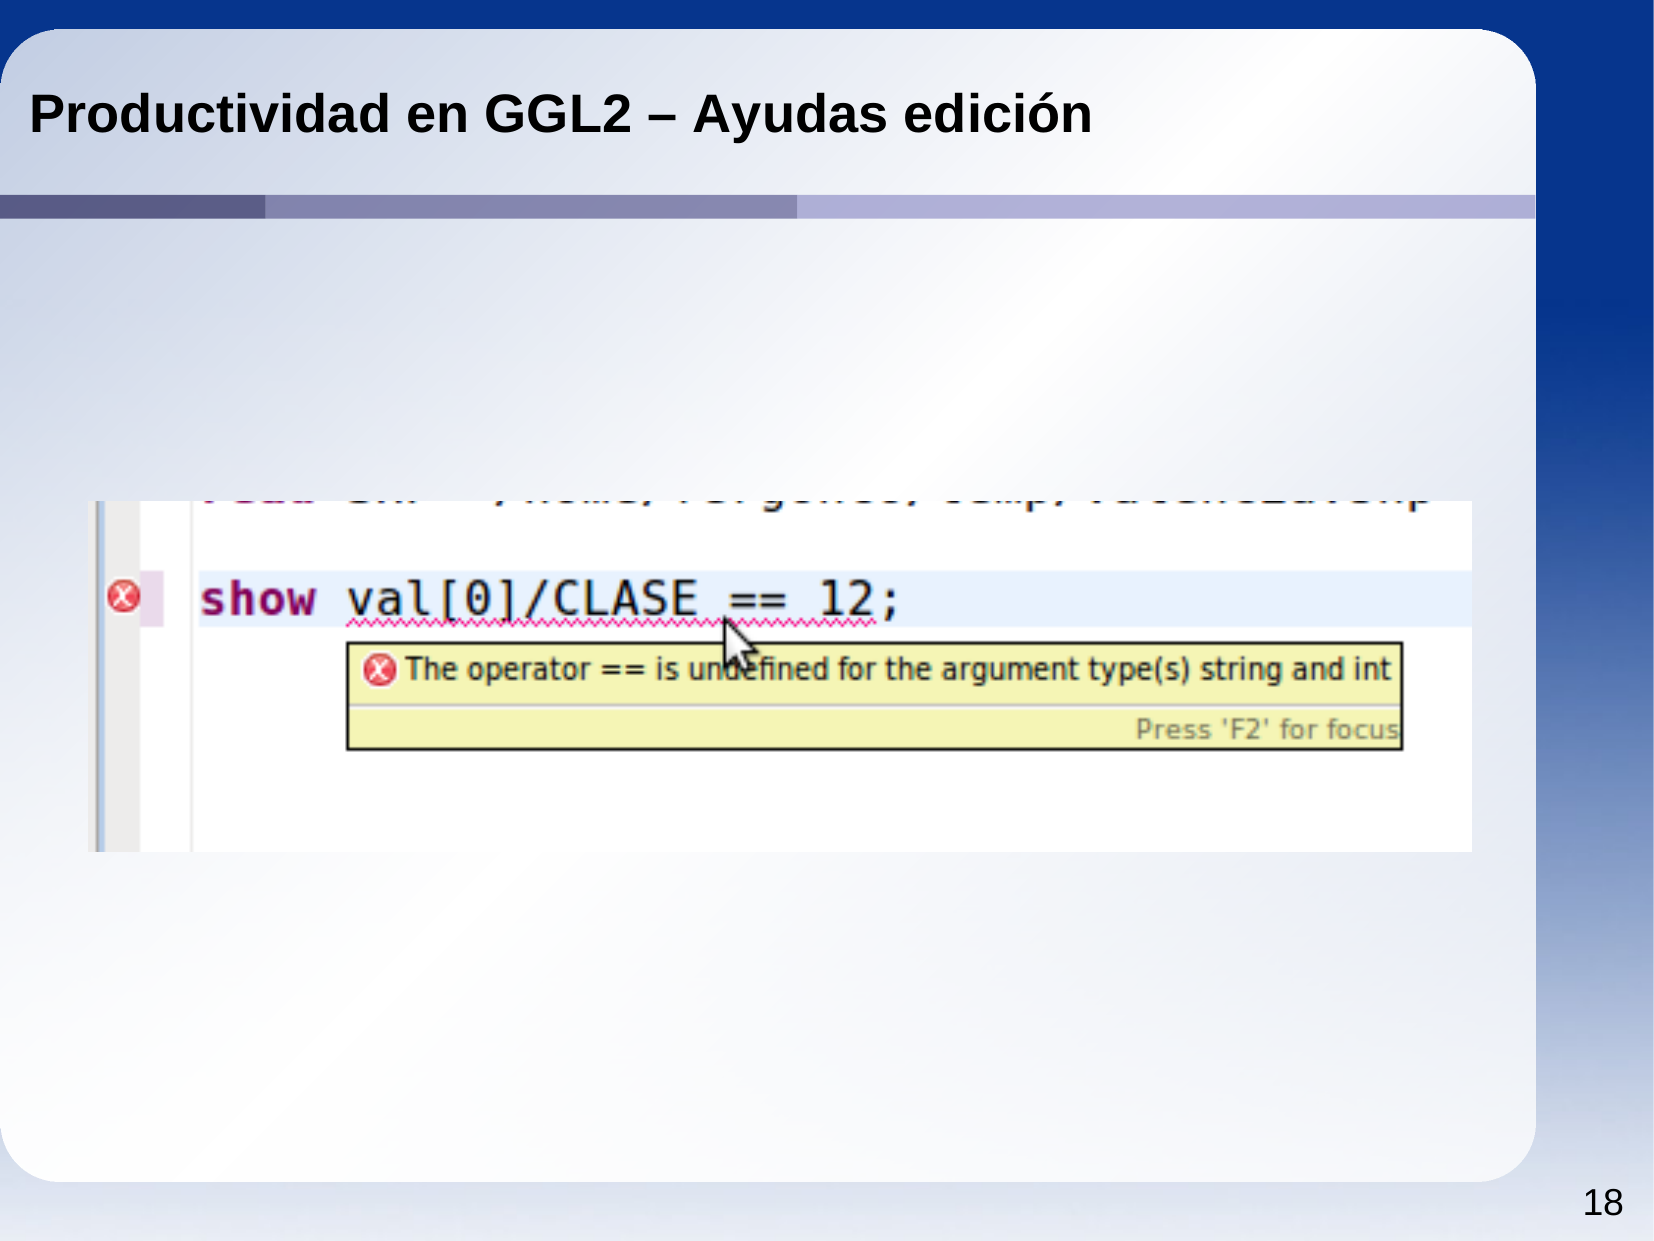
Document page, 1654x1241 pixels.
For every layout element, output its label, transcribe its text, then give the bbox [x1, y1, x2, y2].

picture [0, 0, 1654, 1241]
title Productividad en GGL2 – Ayudas edición [29, 49, 1506, 178]
picture [88, 501, 1472, 852]
